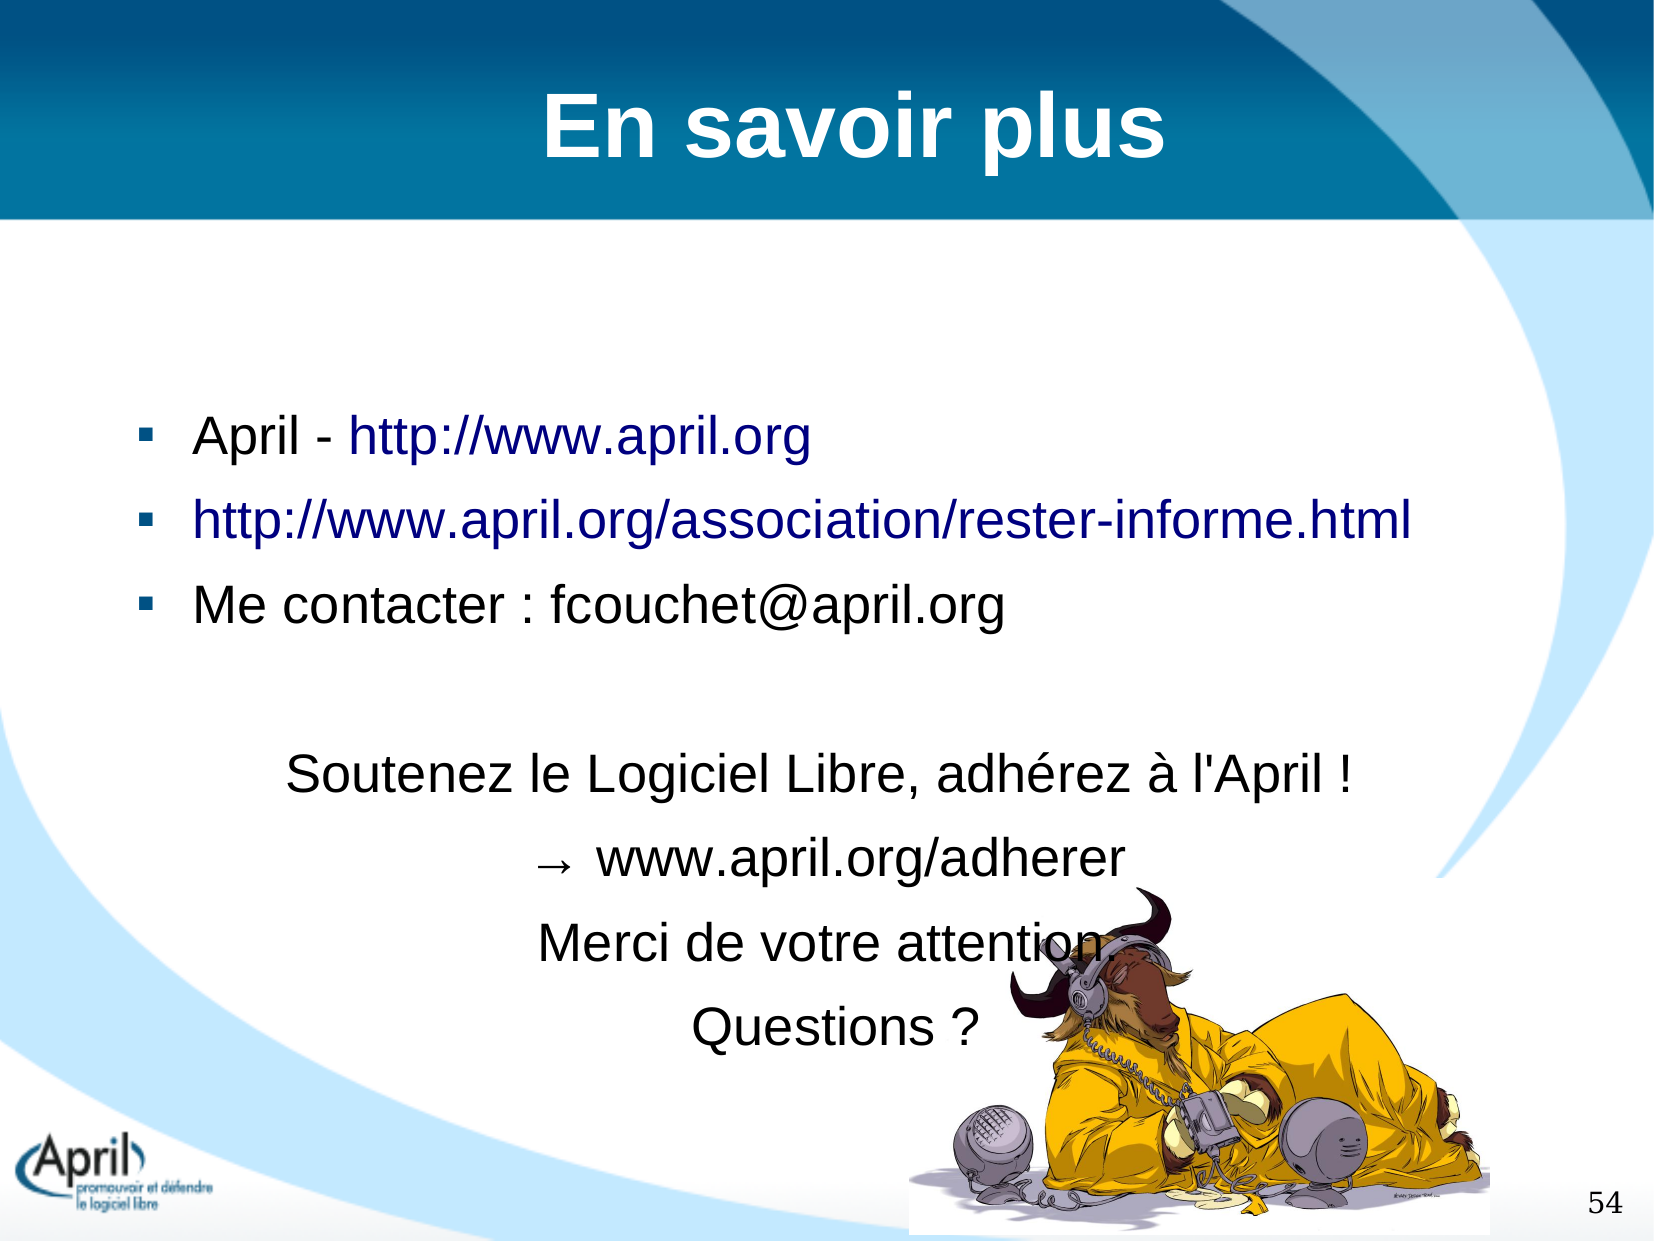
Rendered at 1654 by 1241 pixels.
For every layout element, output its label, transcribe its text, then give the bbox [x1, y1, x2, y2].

title En savoir plus [118, 22, 1531, 230]
list April - http://www.april.org http://www.april.org/association/rester-informe.html Me contacter : fcouchet@april.org Soutenez le Logiciel Libre, adhérez à l'April ! → www.april.org/adherer Merci de votre attention. Questions ? [121, 321, 1534, 1142]
picture [0, 0, 1654, 1241]
